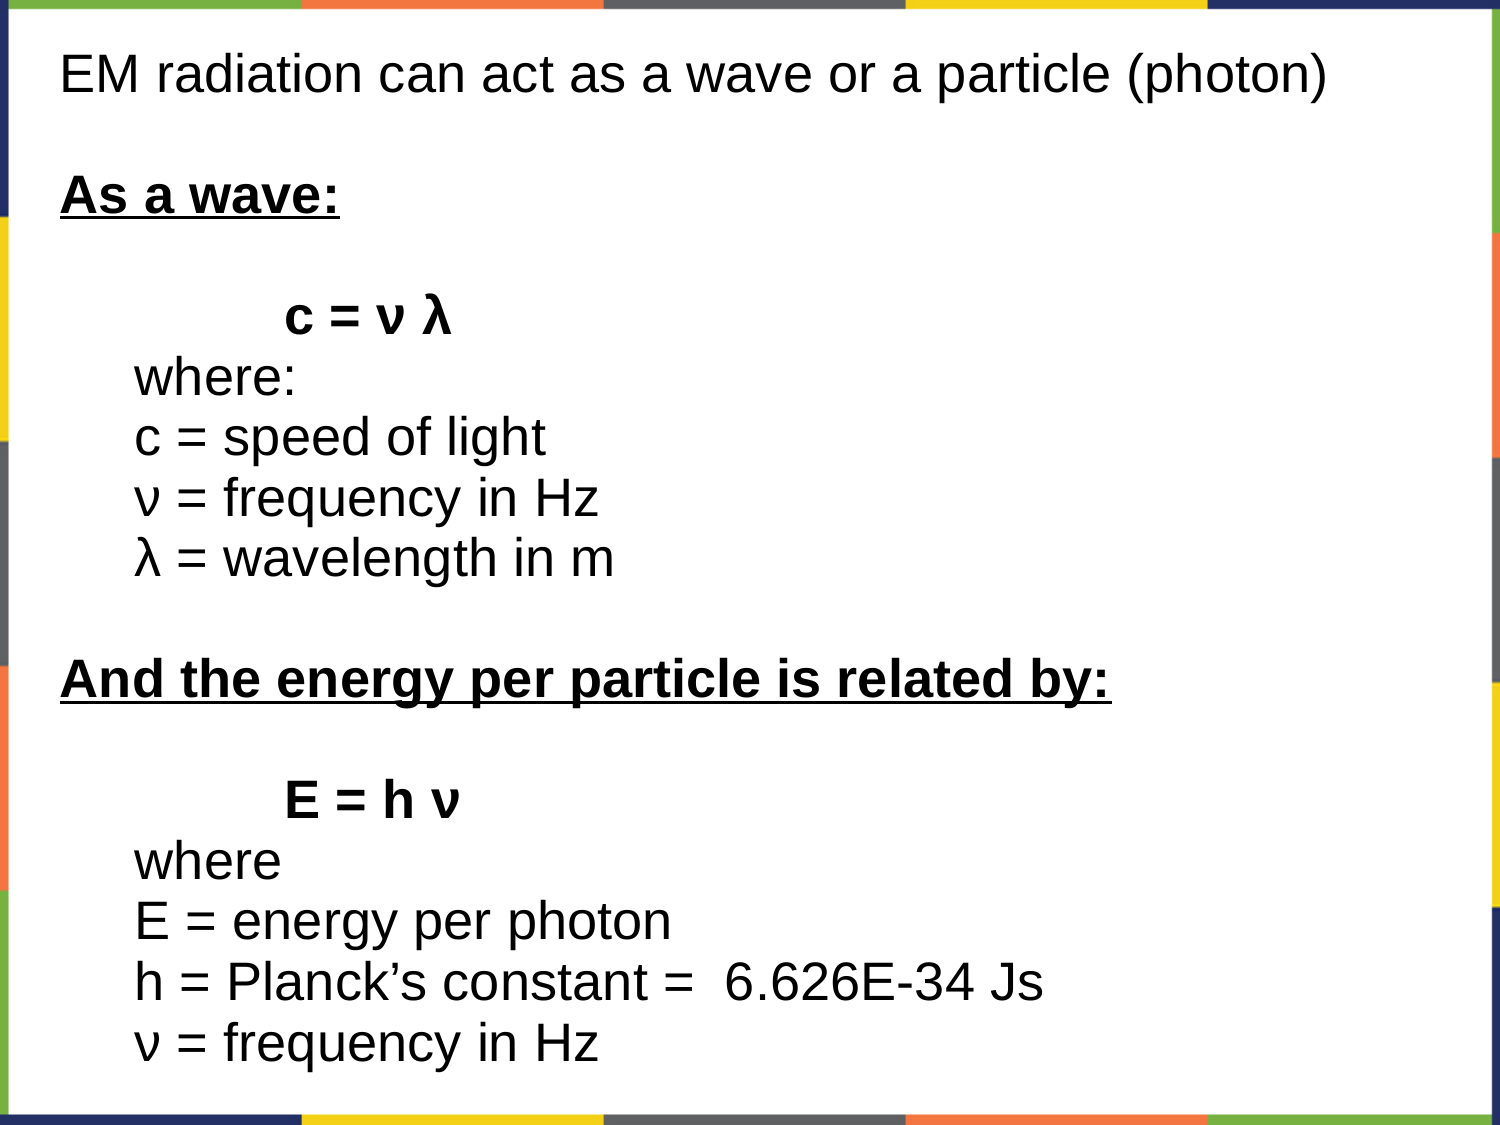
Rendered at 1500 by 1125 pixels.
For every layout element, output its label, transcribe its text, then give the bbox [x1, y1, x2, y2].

picture [0, 0, 1500, 1125]
text_box EM radiation can act as a wave or a particle (photon) As a wave: c = ν λ where: c = speed of light ν = frequency in Hz λ = wavelength in m And the energy per particle is related by: E = h ν where E = energy per photon h = Planck’s constant = 6.626E-34 Js ν = frequency in Hz [45, 36, 1426, 1081]
